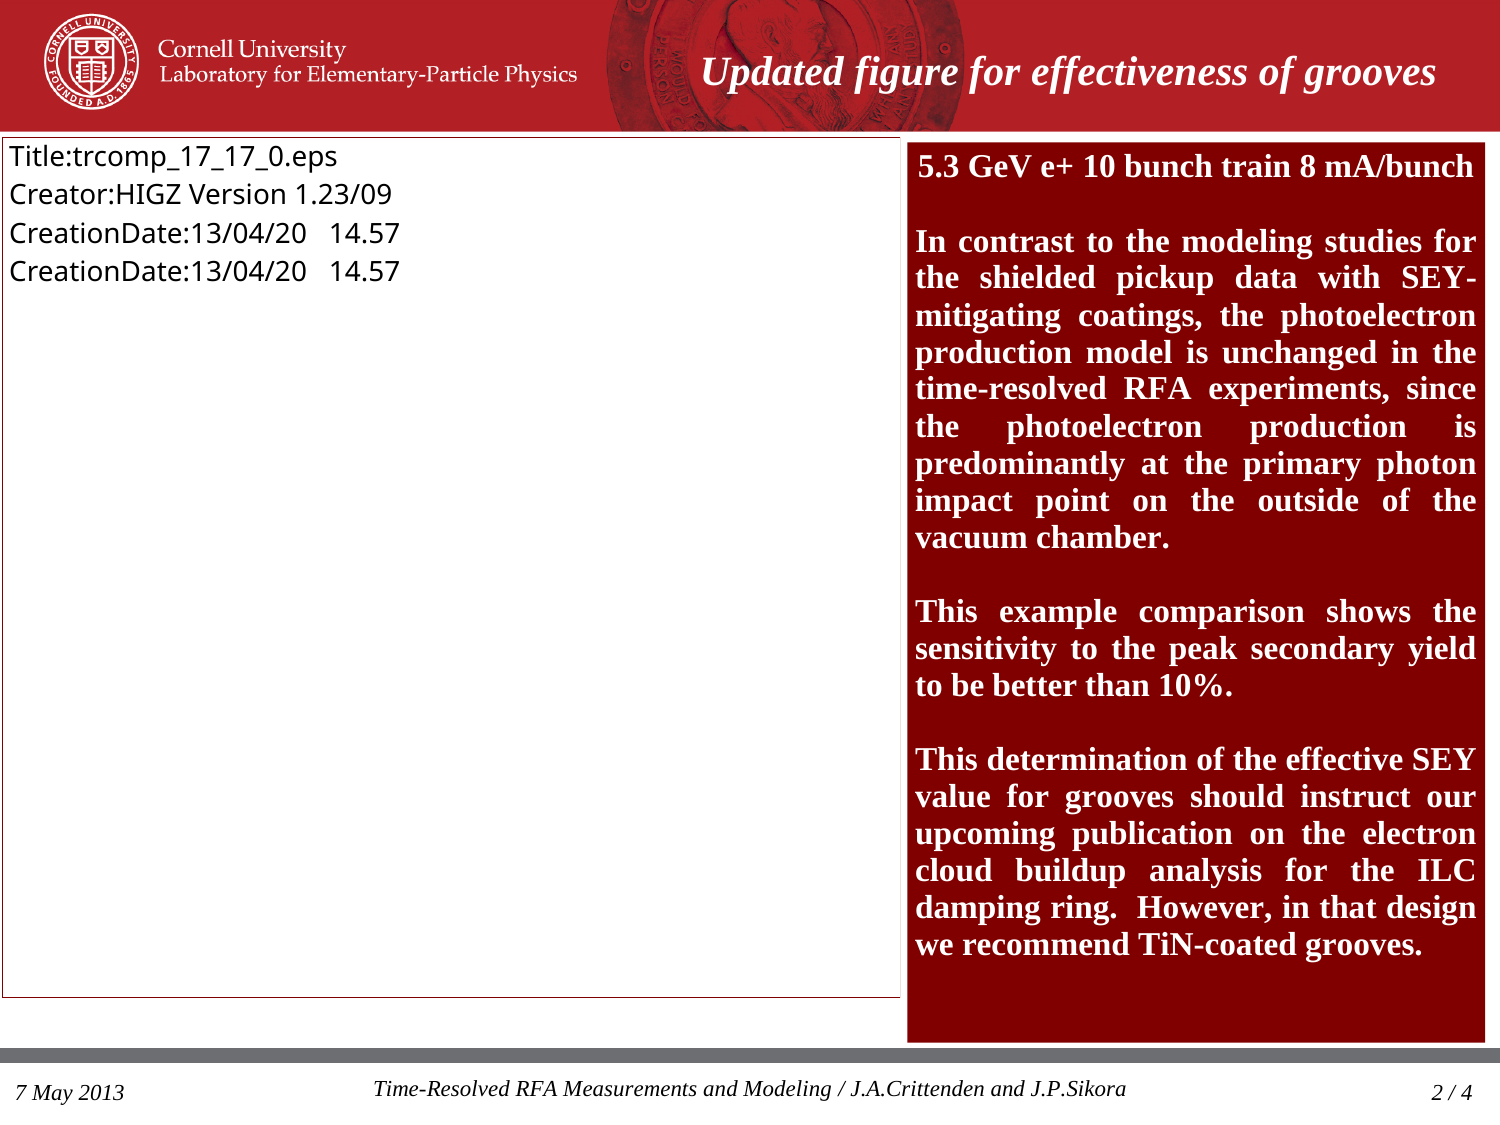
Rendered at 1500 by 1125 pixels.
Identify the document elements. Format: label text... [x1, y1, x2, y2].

picture [0, 135, 901, 998]
title Updated figure for effectiveness of grooves [637, 7, 1500, 136]
picture [0, 0, 1500, 132]
text_box 5.3 GeV e+ 10 bunch train 8 mA/bunch In contrast to the modeling studies for the shielded pickup data with SEY-mitigating coatings, the photoelectron production model is unchanged in the time-resolved RFA experiments, since the photoelectron production is predominantly at the primary photon impact point on the outside of the vacuum chamber. This example comparison shows the sensitivity to the peak secondary yield to be better than 10%. This determination of the effective SEY value for grooves should instruct our upcoming publication on the electron cloud buildup analysis for the ILC damping ring. However, in that design we recommend TiN-coated grooves. [907, 142, 1486, 1043]
